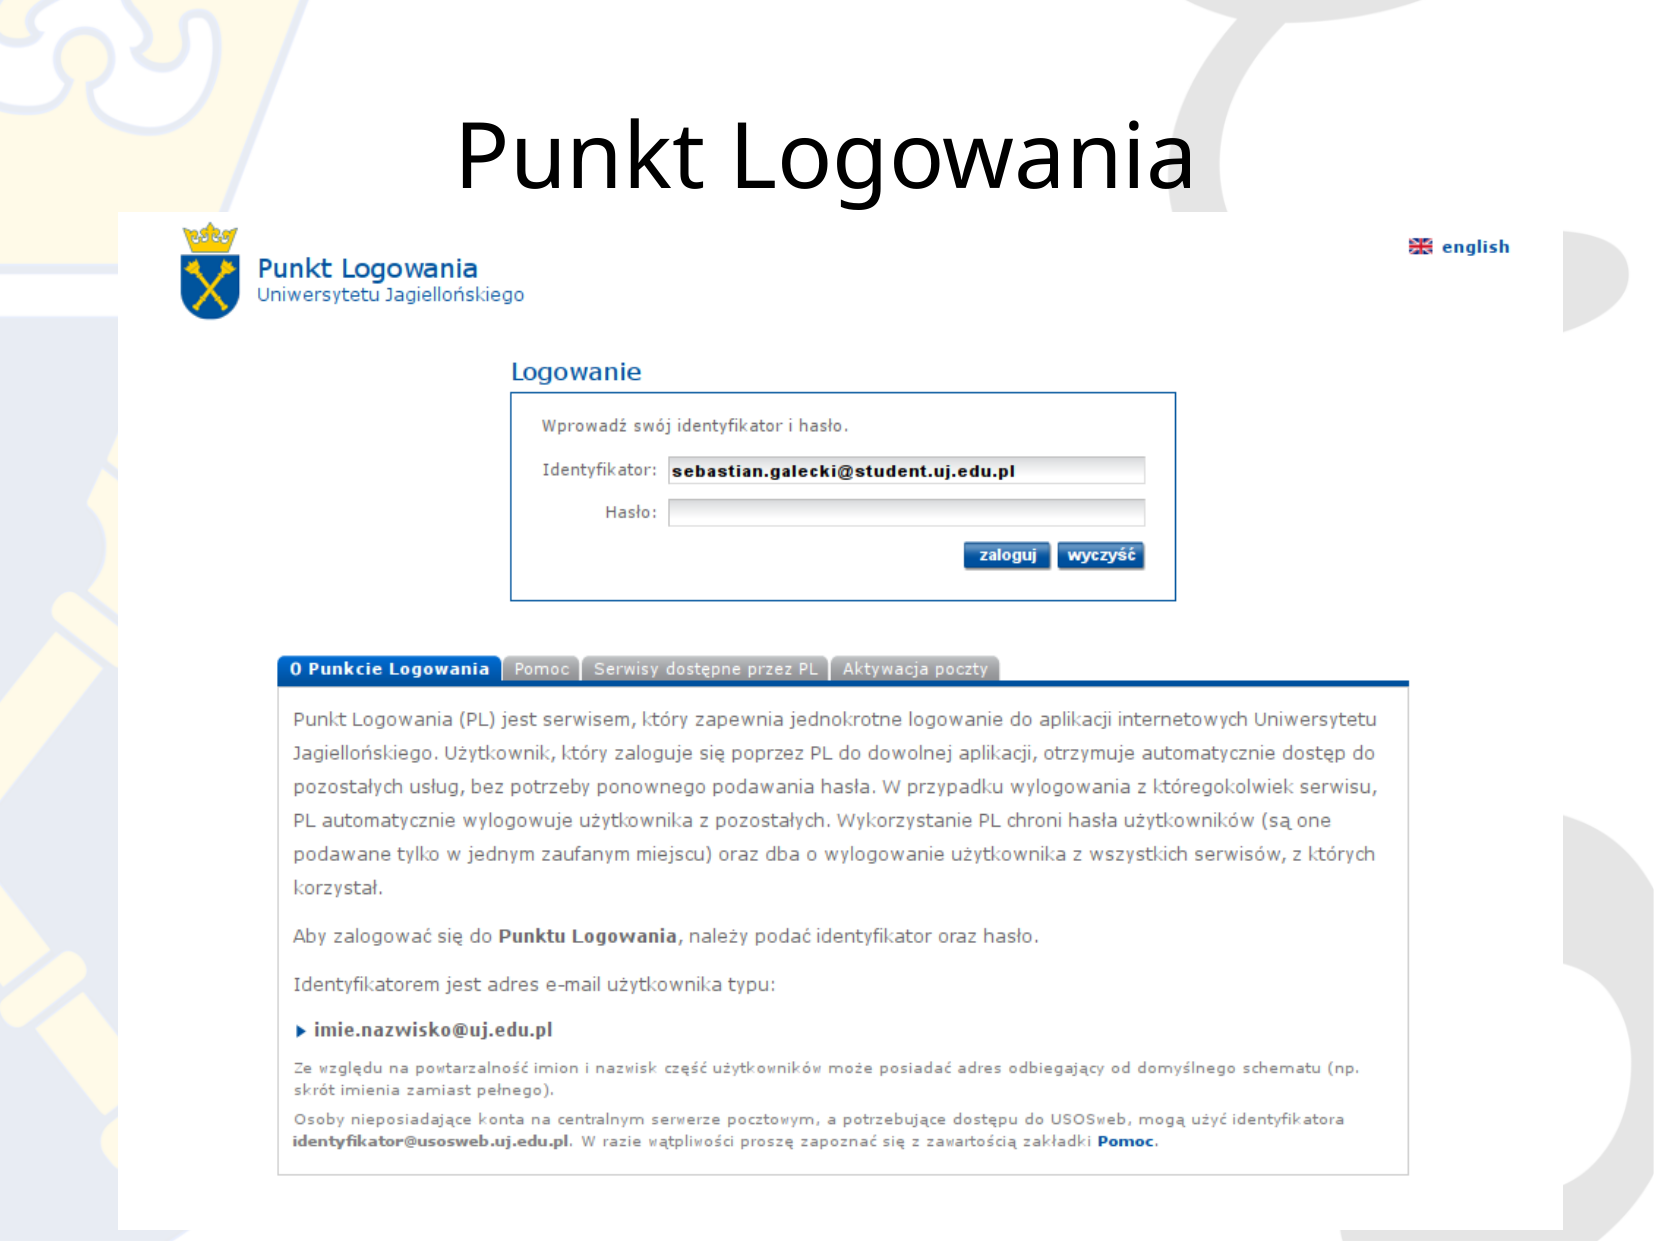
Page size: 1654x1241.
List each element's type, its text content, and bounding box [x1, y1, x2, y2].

picture [0, 0, 1654, 1241]
title Punkt Logowania [82, 49, 1571, 257]
